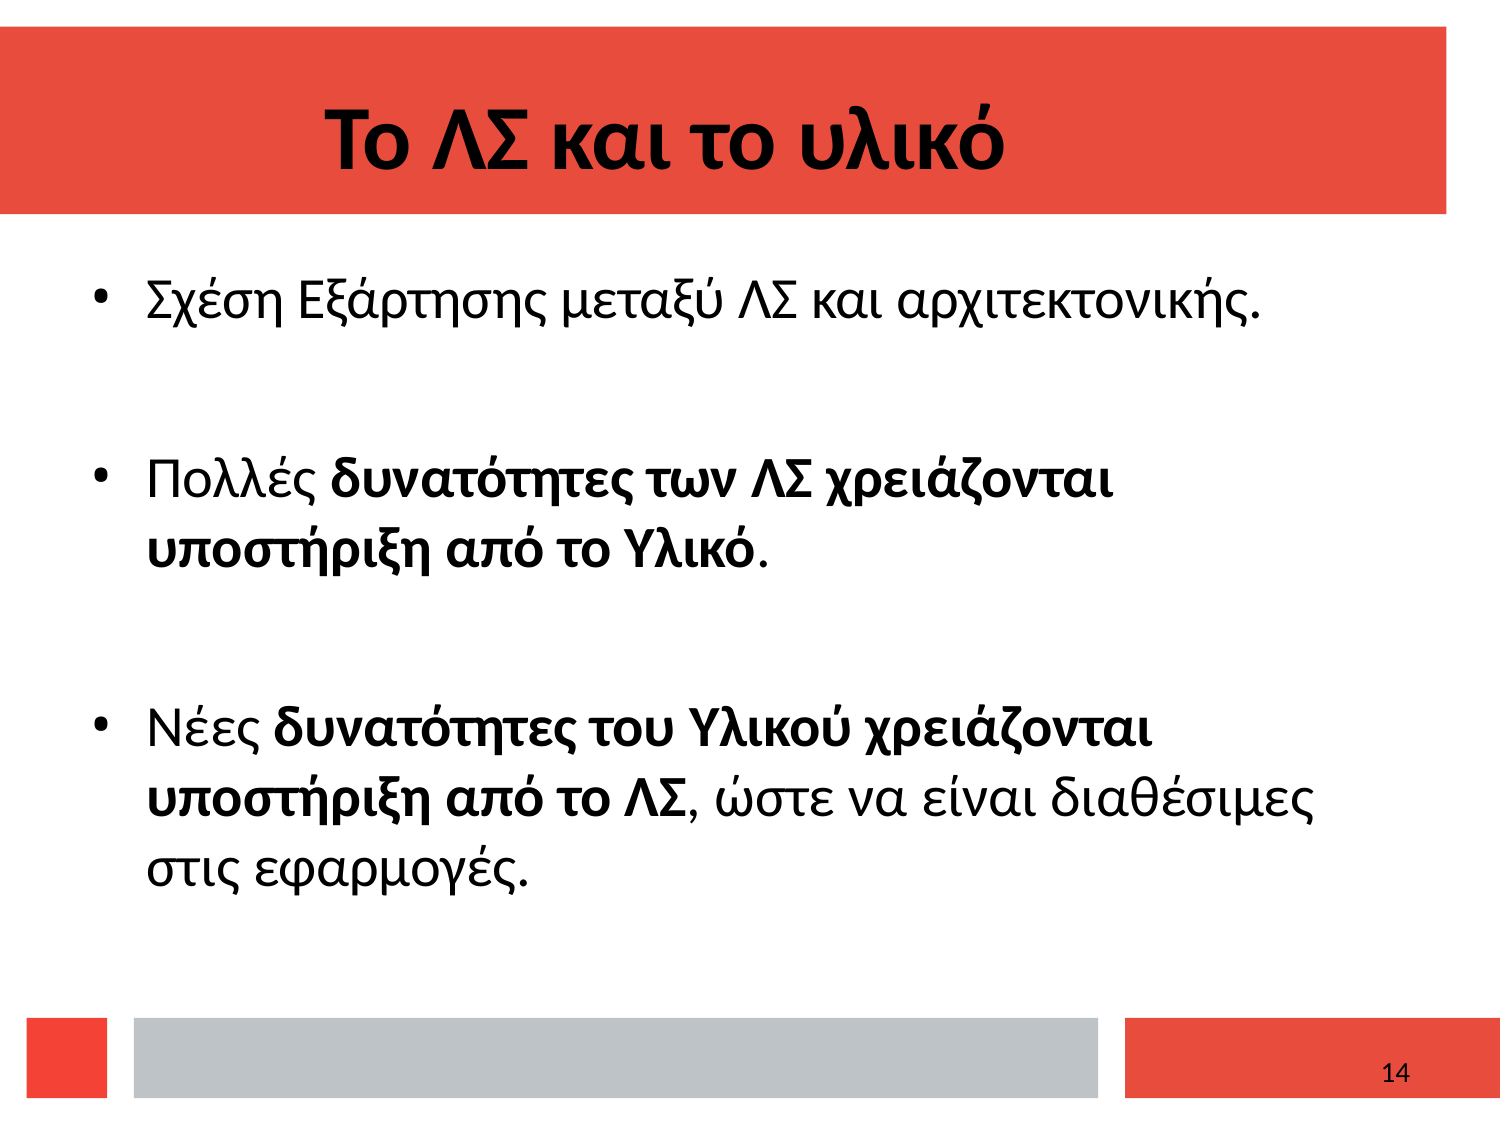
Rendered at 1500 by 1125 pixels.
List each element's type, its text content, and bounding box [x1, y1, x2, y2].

title Το ΛΣ και το υλικό [322, 75, 1178, 235]
text_box Σχέση Εξάρτησης μεταξύ ΛΣ και αρχιτεκτονικής. Πολλές δυνατότητες των ΛΣ χρειάζονται υποστήριξη από το Υλικό. Νέες δυνατότητες του Υλικού χρειάζονται υποστήριξη από το ΛΣ, ώστε να είναι διαθέσιμες στις εφαρμογές. [87, 235, 1345, 899]
slide_number <αριθμός> [1374, 1058, 1417, 1125]
